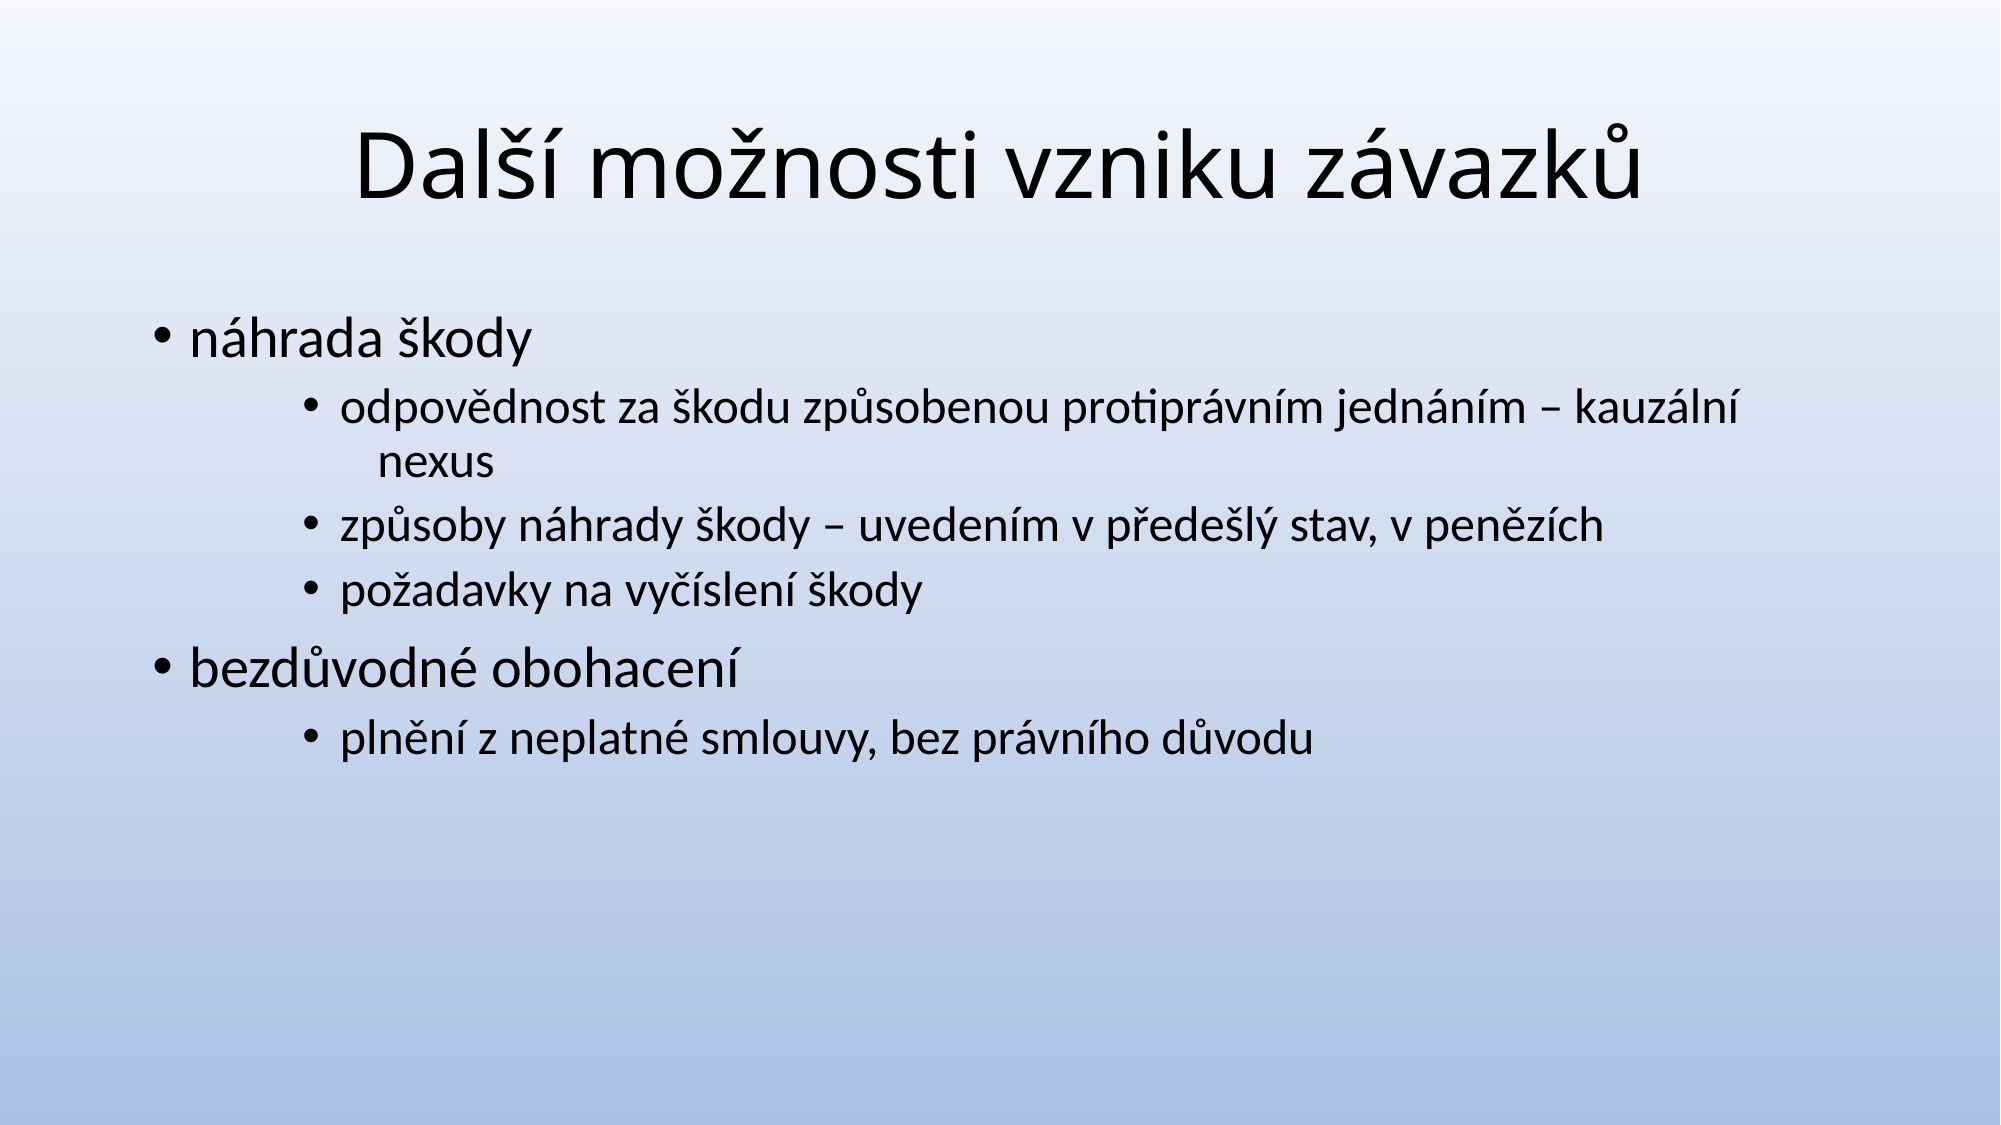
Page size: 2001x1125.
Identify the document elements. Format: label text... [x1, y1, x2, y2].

list náhrada škody odpovědnost za škodu způsobenou protiprávním jednáním – kauzální nexus způsoby náhrady škody – uvedením v předešlý stav, v penězích požadavky na vyčíslení škody bezdůvodné obohacení plnění z neplatné smlouvy, bez právního důvodu [137, 299, 1863, 1014]
title Další možnosti vzniku závazků [137, 59, 1863, 278]
